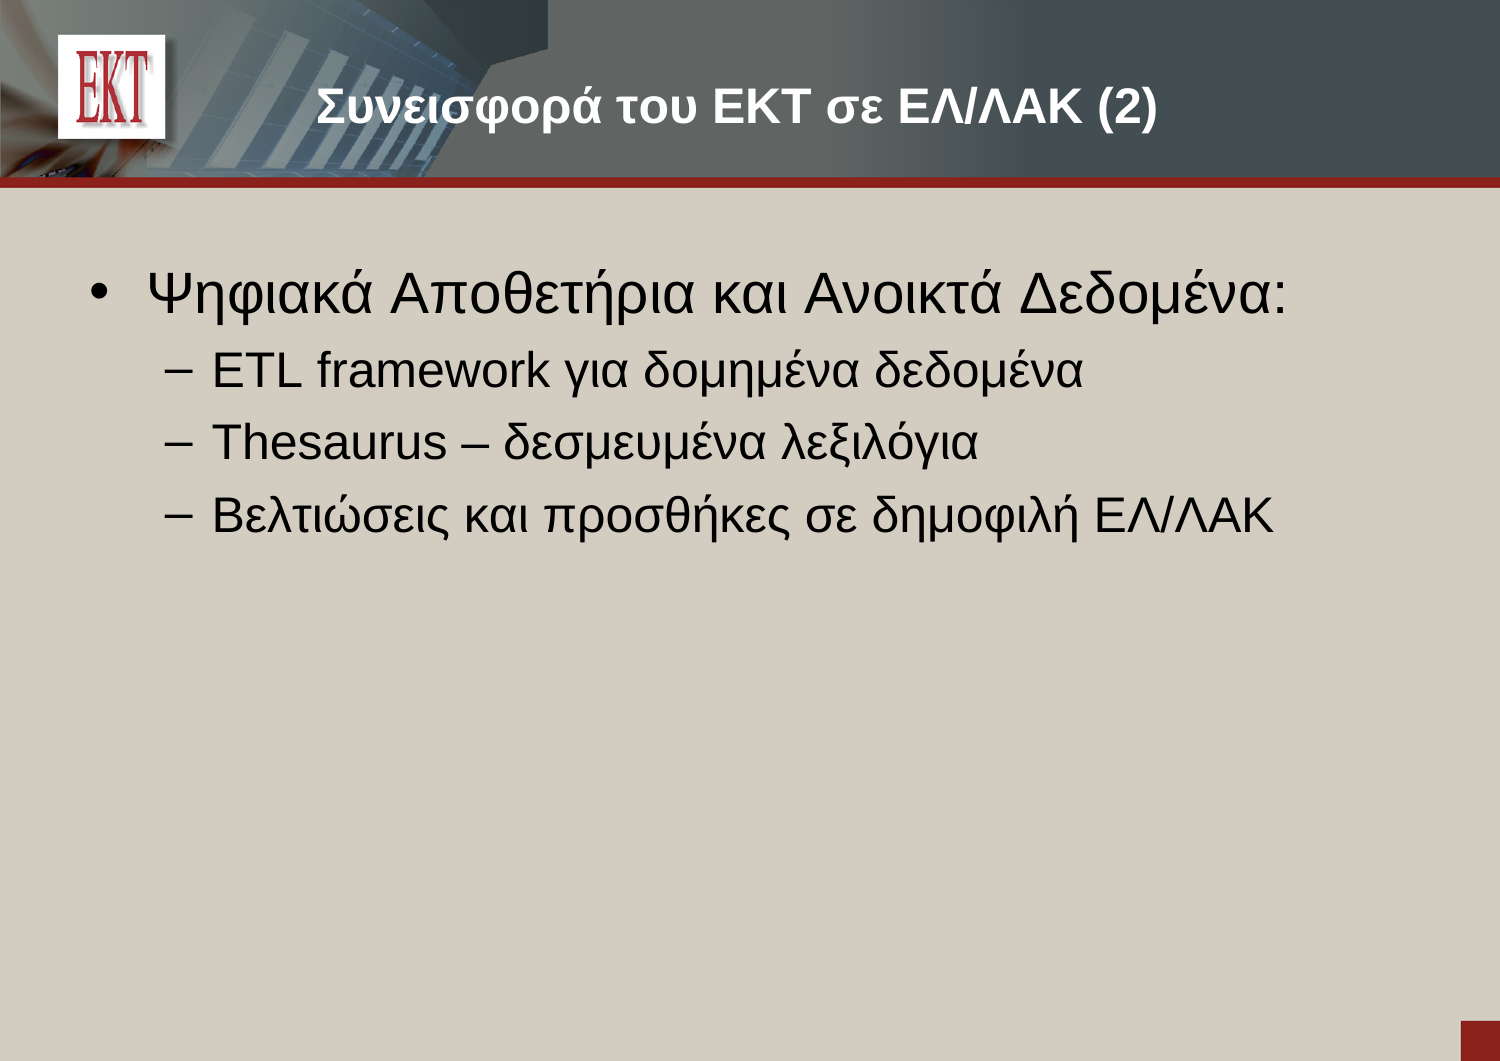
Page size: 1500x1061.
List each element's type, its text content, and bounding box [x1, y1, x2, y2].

list Ψηφιακά Αποθετήρια και Ανοικτά Δεδομένα: ETL framework για δομημένα δεδομένα Thesaurus – δεσμευμένα λεξιλόγια Βελτιώσεις και προσθήκες σε δημοφιλή ΕΛ/ΛΑΚ [75, 247, 1426, 949]
picture [0, 0, 1500, 1061]
title Συνεισφορά του ΕΚΤ σε ΕΛ/ΛΑΚ (2) [301, 42, 1426, 165]
